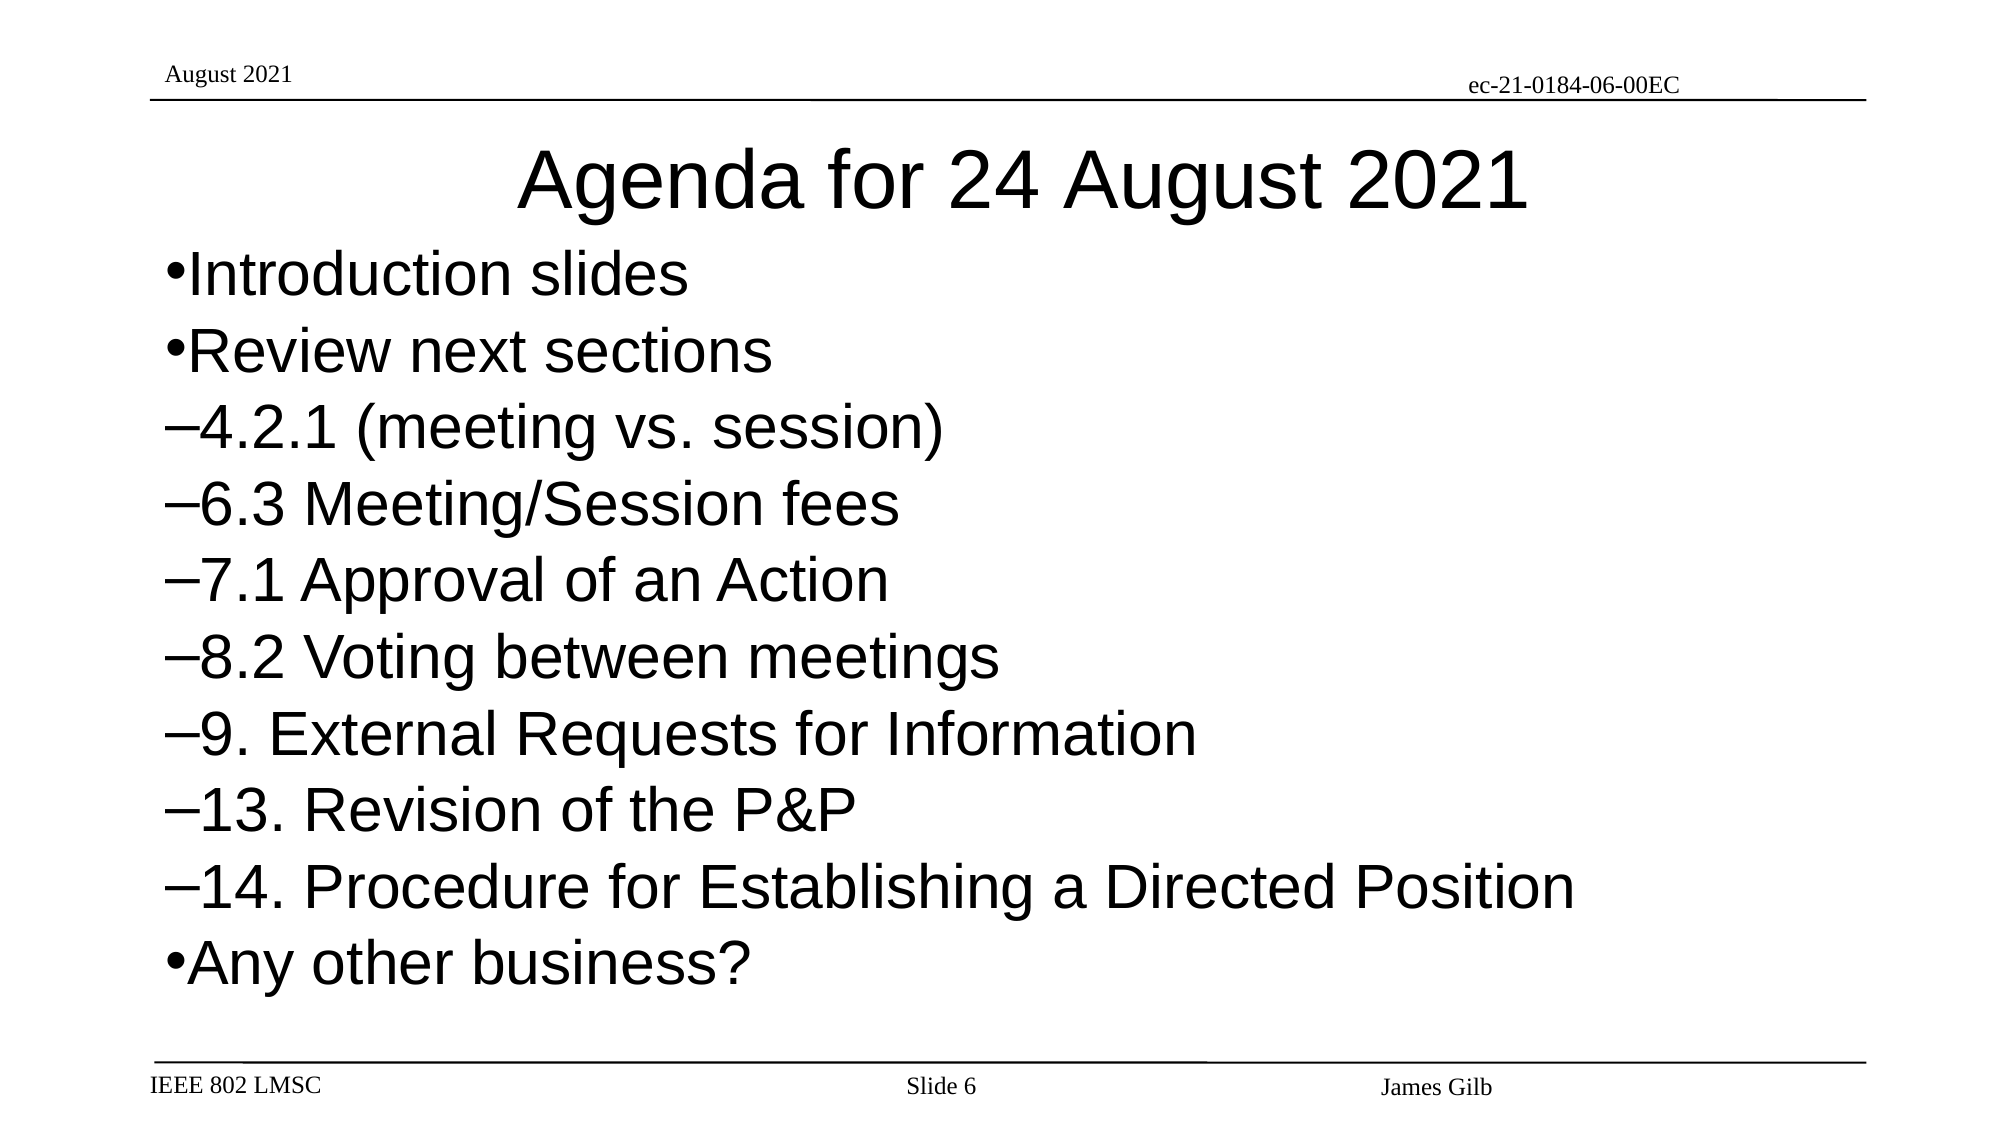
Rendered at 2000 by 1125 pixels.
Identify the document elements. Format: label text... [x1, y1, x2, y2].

title Agenda for 24 August 2021 [149, 112, 1900, 238]
text_box Slide [799, 1069, 1083, 1108]
list Introduction slides Review next sections 4.2.1 (meeting vs. session) 6.3 Meeting/Session fees 7.1 Approval of an Action 8.2 Voting between meetings 9. External Requests for Information 13. Revision of the P&P 14. Procedure for Establishing a Directed Position Any other business? [149, 239, 1900, 1051]
